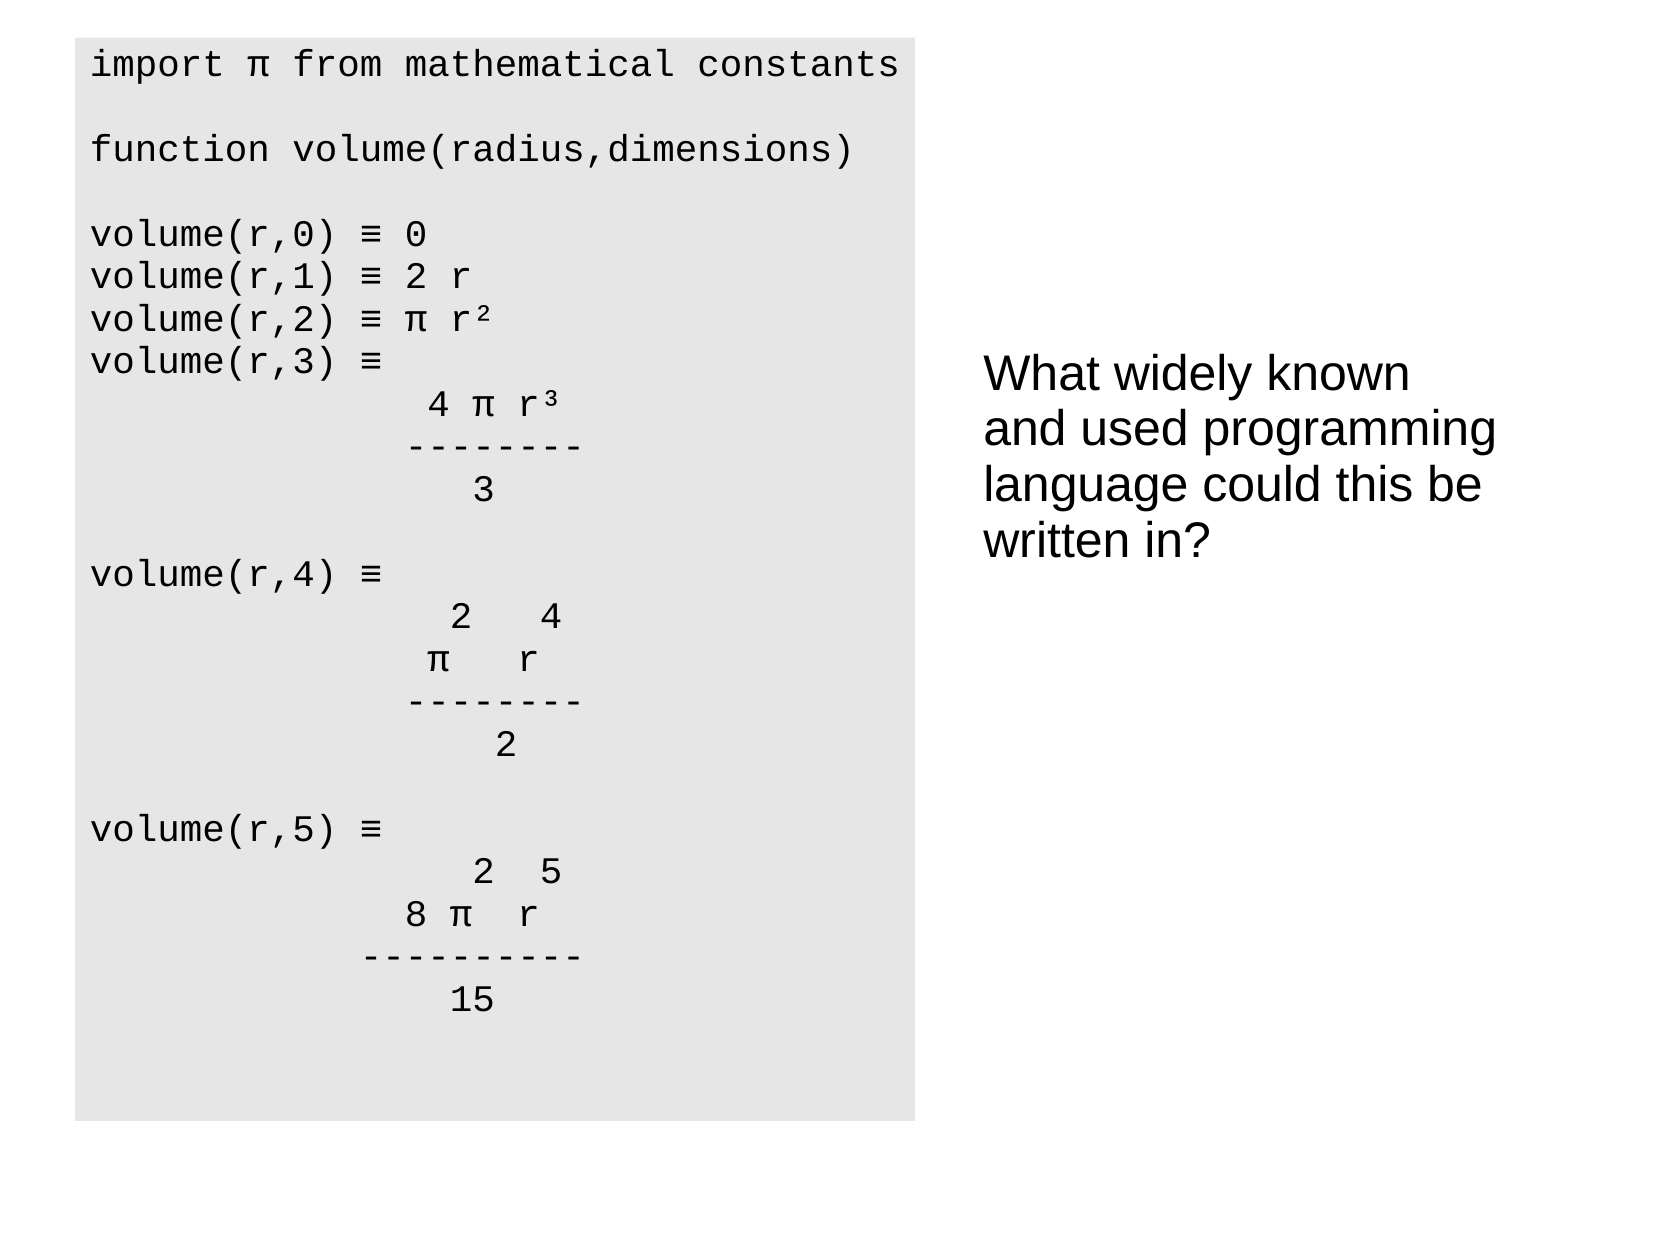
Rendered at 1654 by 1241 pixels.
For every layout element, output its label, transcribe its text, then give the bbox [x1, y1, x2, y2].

text_box What widely known and used programming language could this be written in? [968, 337, 1527, 638]
text_box import π from mathematical constants function volume(radius,dimensions) volume(r,0) ≡ 0 volume(r,1) ≡ 2 r volume(r,2) ≡ π r² volume(r,3) ≡ 4 π r³ -------- 3 volume(r,4) ≡ 2 4 π r -------- 2 volume(r,5) ≡ 2 5 8 π r ---------- 15 [75, 37, 915, 1121]
